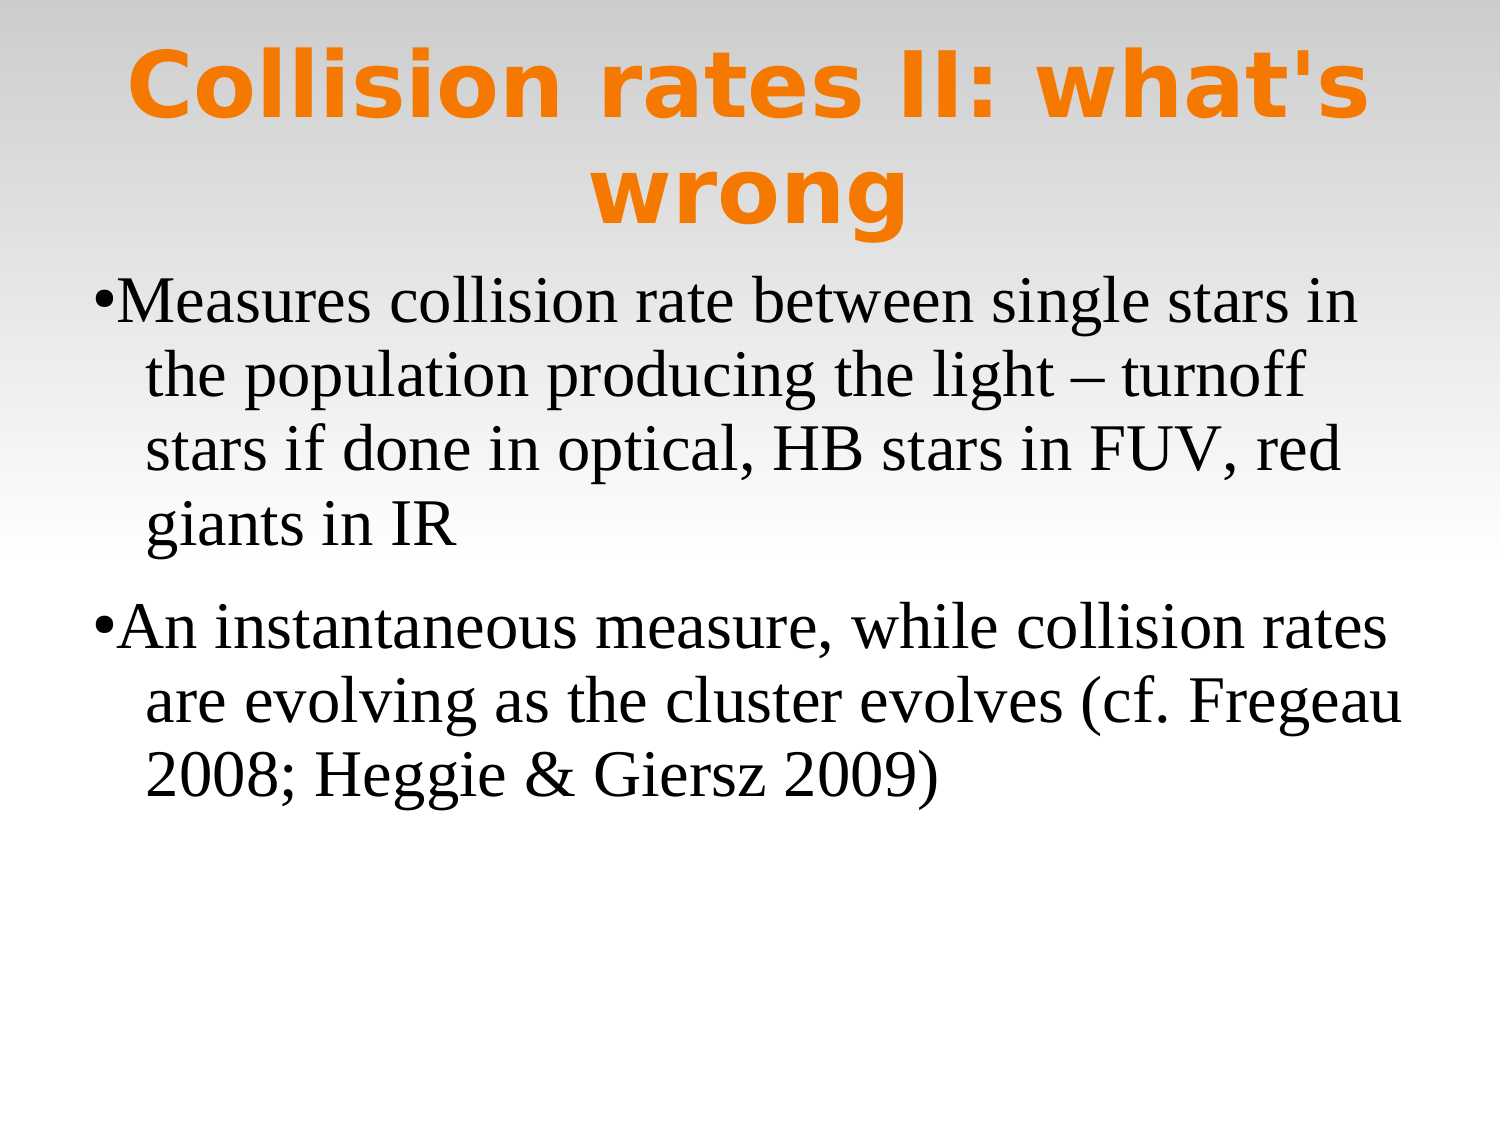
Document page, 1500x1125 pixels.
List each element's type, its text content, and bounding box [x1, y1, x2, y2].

list Measures collision rate between single stars in the population producing the light – turnoff stars if done in optical, HB stars in FUV, red giants in IR An instantaneous measure, while collision rates are evolving as the cluster evolves (cf. Fregeau 2008; Heggie & Giersz 2009) [75, 263, 1425, 991]
title Collision rates II: what's wrong [75, 31, 1425, 246]
